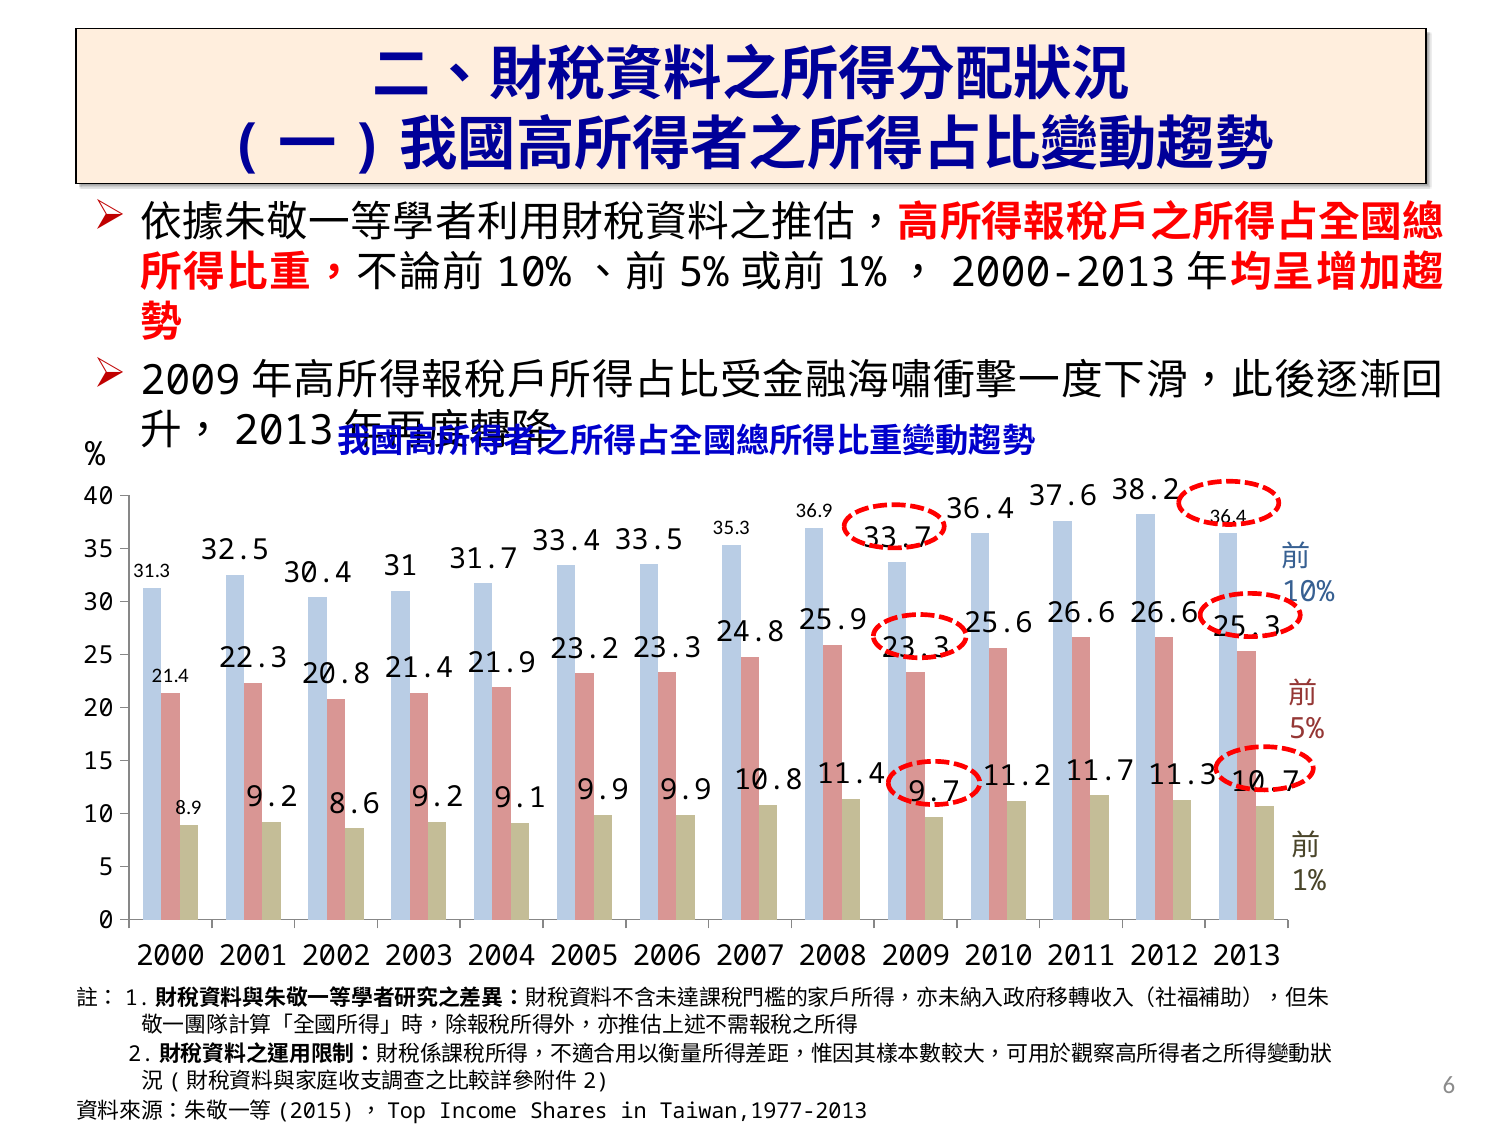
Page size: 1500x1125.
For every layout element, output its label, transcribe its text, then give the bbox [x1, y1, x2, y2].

slide_number <編號> [1354, 1053, 1471, 1114]
text_box 註：1.財稅資料與朱敬一等學者研究之差異：財稅資料不含未達課稅門檻的家戶所得，亦未納入政府移轉收入（社福補助），但朱敬一團隊計算「全國所得」時，除報稅所得外，亦推估上述不需報稅之所得 2.財稅資料之運用限制：財稅係課稅所得，不適合用以衡量所得差距，惟因其樣本數較大，可用於觀察高所得者之所得變動狀況(財稅資料與家庭收支調查之比較詳參附件2) 資料來源：朱敬一等(2015)，Top Income Shares in Taiwan,1977-2013 [61, 975, 1354, 1125]
chart [1305, 752, 1313, 759]
text_box 前10% [1267, 529, 1379, 615]
text_box 依據朱敬一等學者利用財稅資料之推估，高所得報稅戶之所得占全國總所得比重，不論前10%、前5%或前1%，2000-2013年均呈增加趨勢 2009年高所得報稅戶所得占比受金融海嘯衝擊一度下滑，此後逐漸回升，2013年再度轉降 [78, 187, 1459, 461]
text_box 二、財稅資料之所得分配狀況 (一)我國高所得者之所得占比變動趨勢 [76, 28, 1427, 184]
chart [71, 468, 1313, 987]
text_box 我國高所得者之所得占全國總所得比重變動趨勢 [323, 412, 1052, 468]
text_box 前5% [1274, 666, 1372, 752]
text_box % [70, 424, 131, 480]
text_box 前1% [1276, 819, 1374, 904]
